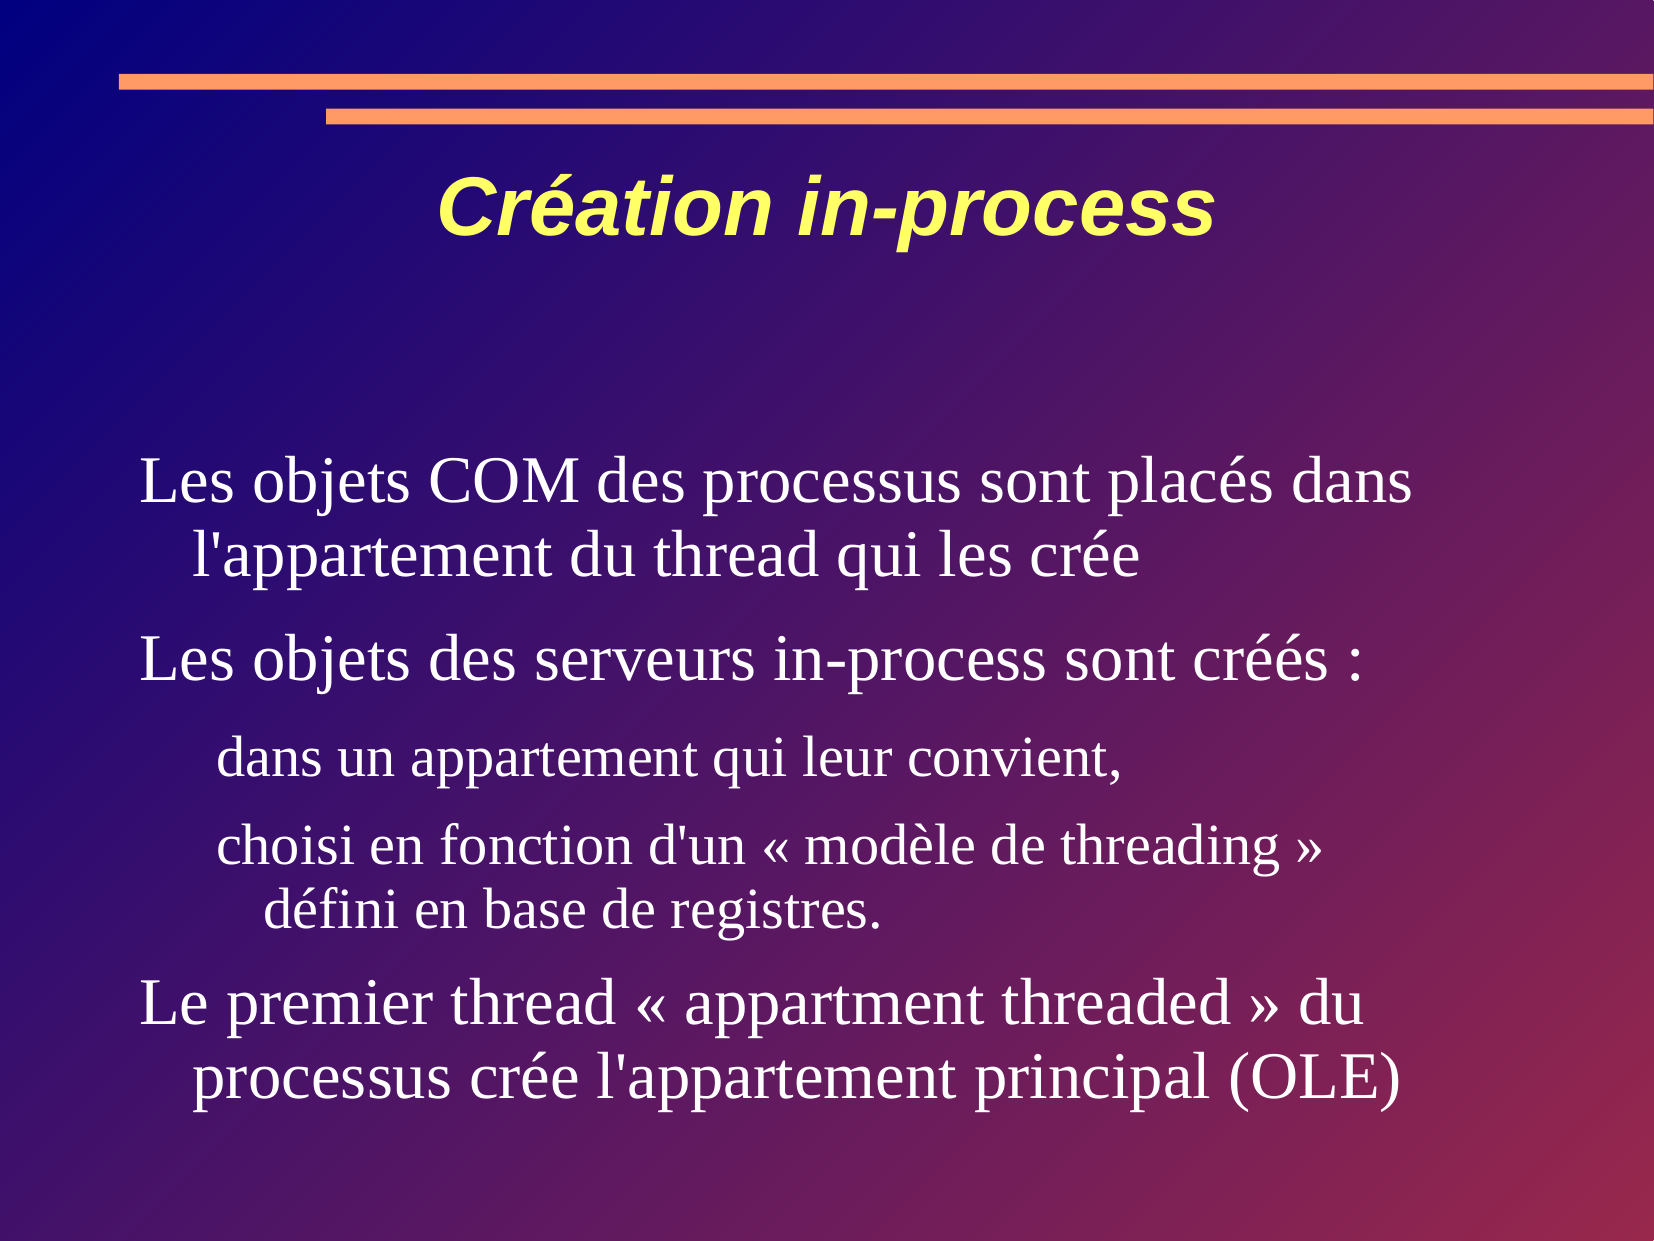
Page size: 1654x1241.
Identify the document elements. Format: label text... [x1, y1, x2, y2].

title Création in-process [121, 102, 1534, 311]
list Les objets COM des processus sont placés dans l'appartement du thread qui les crée Les objets des serveurs in-process sont créés : dans un appartement qui leur convient, choisi en fonction d'un « modèle de threading » défini en base de registres. Le premier thread « appartment threaded » du processus crée l'appartement principal (OLE) [121, 443, 1534, 1127]
